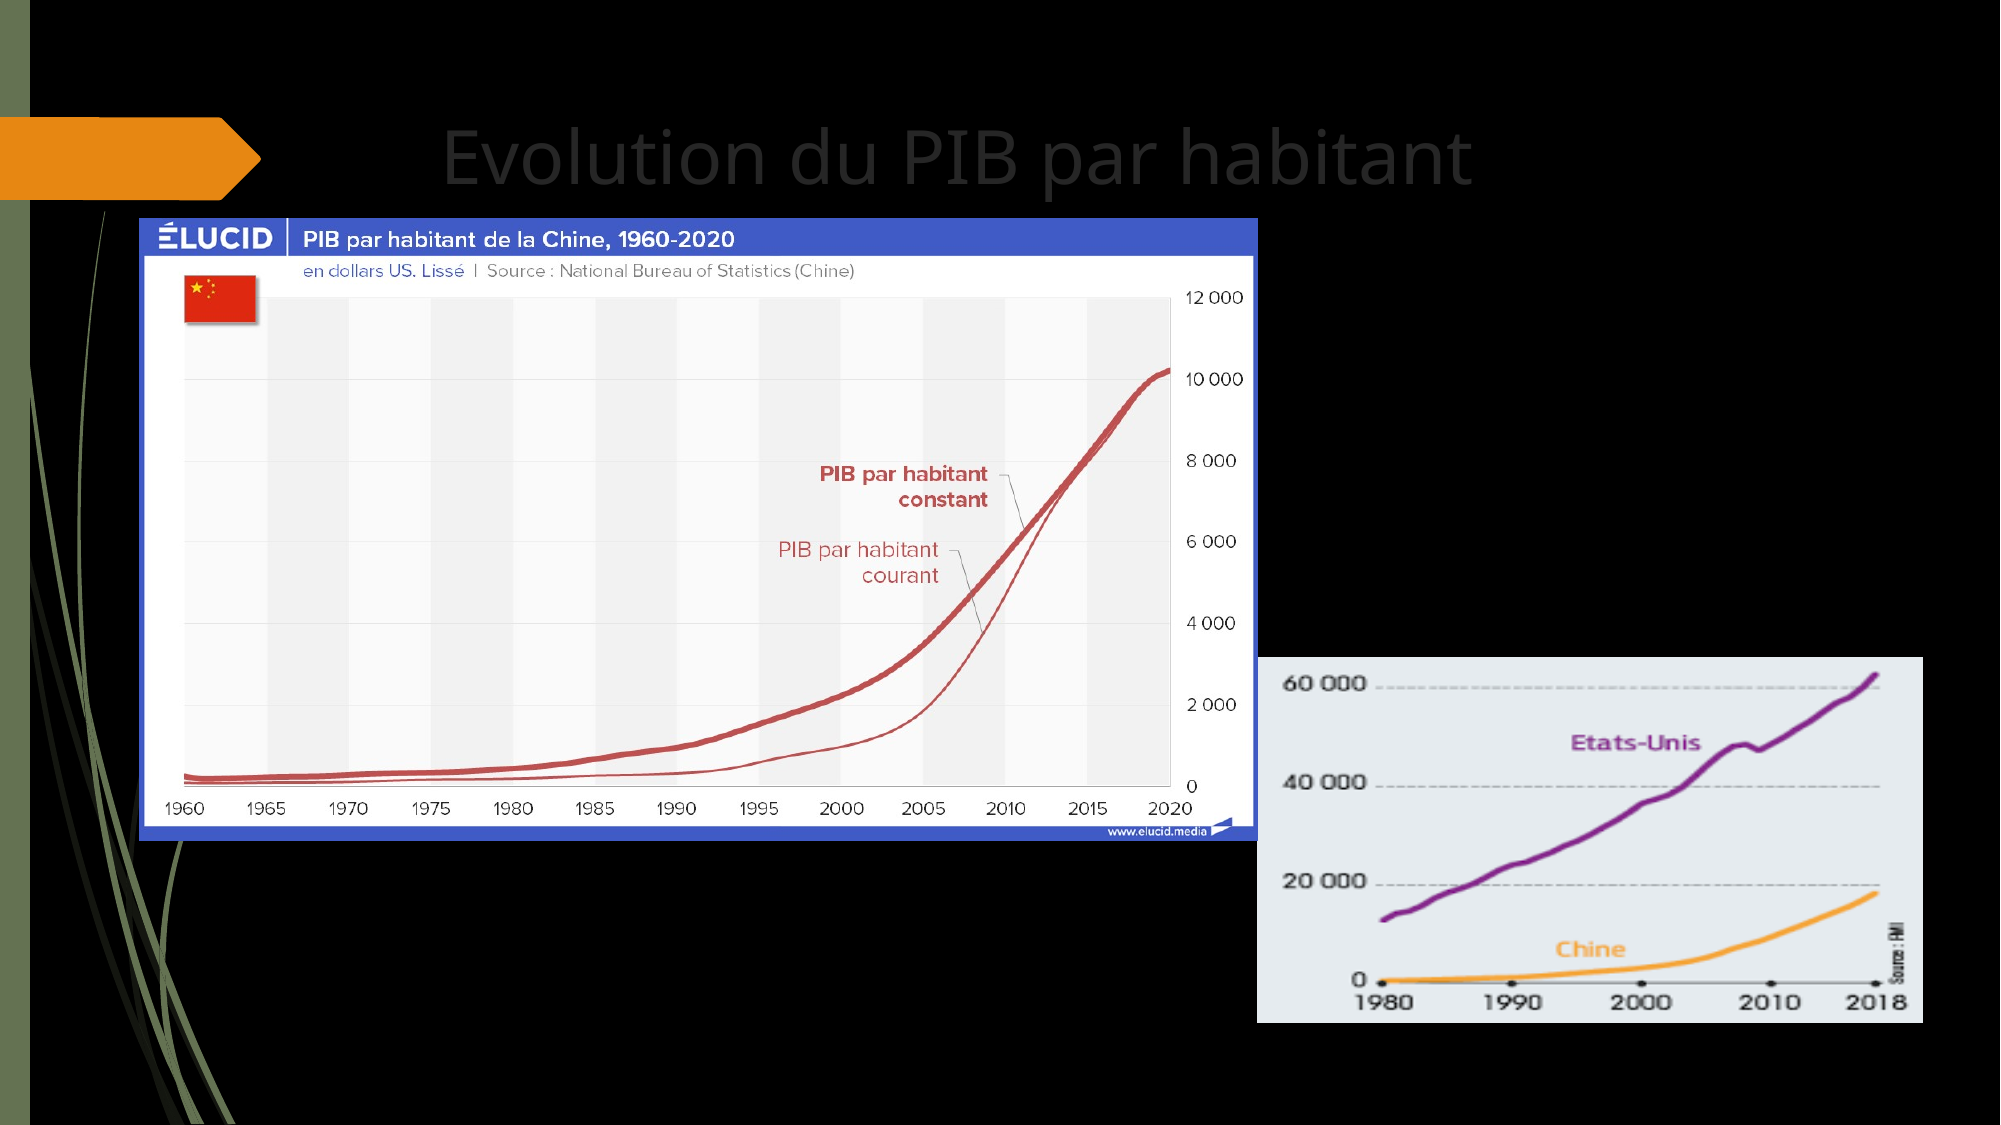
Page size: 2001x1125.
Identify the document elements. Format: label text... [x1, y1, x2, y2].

title Evolution du PIB par habitant [425, 102, 1888, 313]
picture [139, 218, 1923, 1023]
